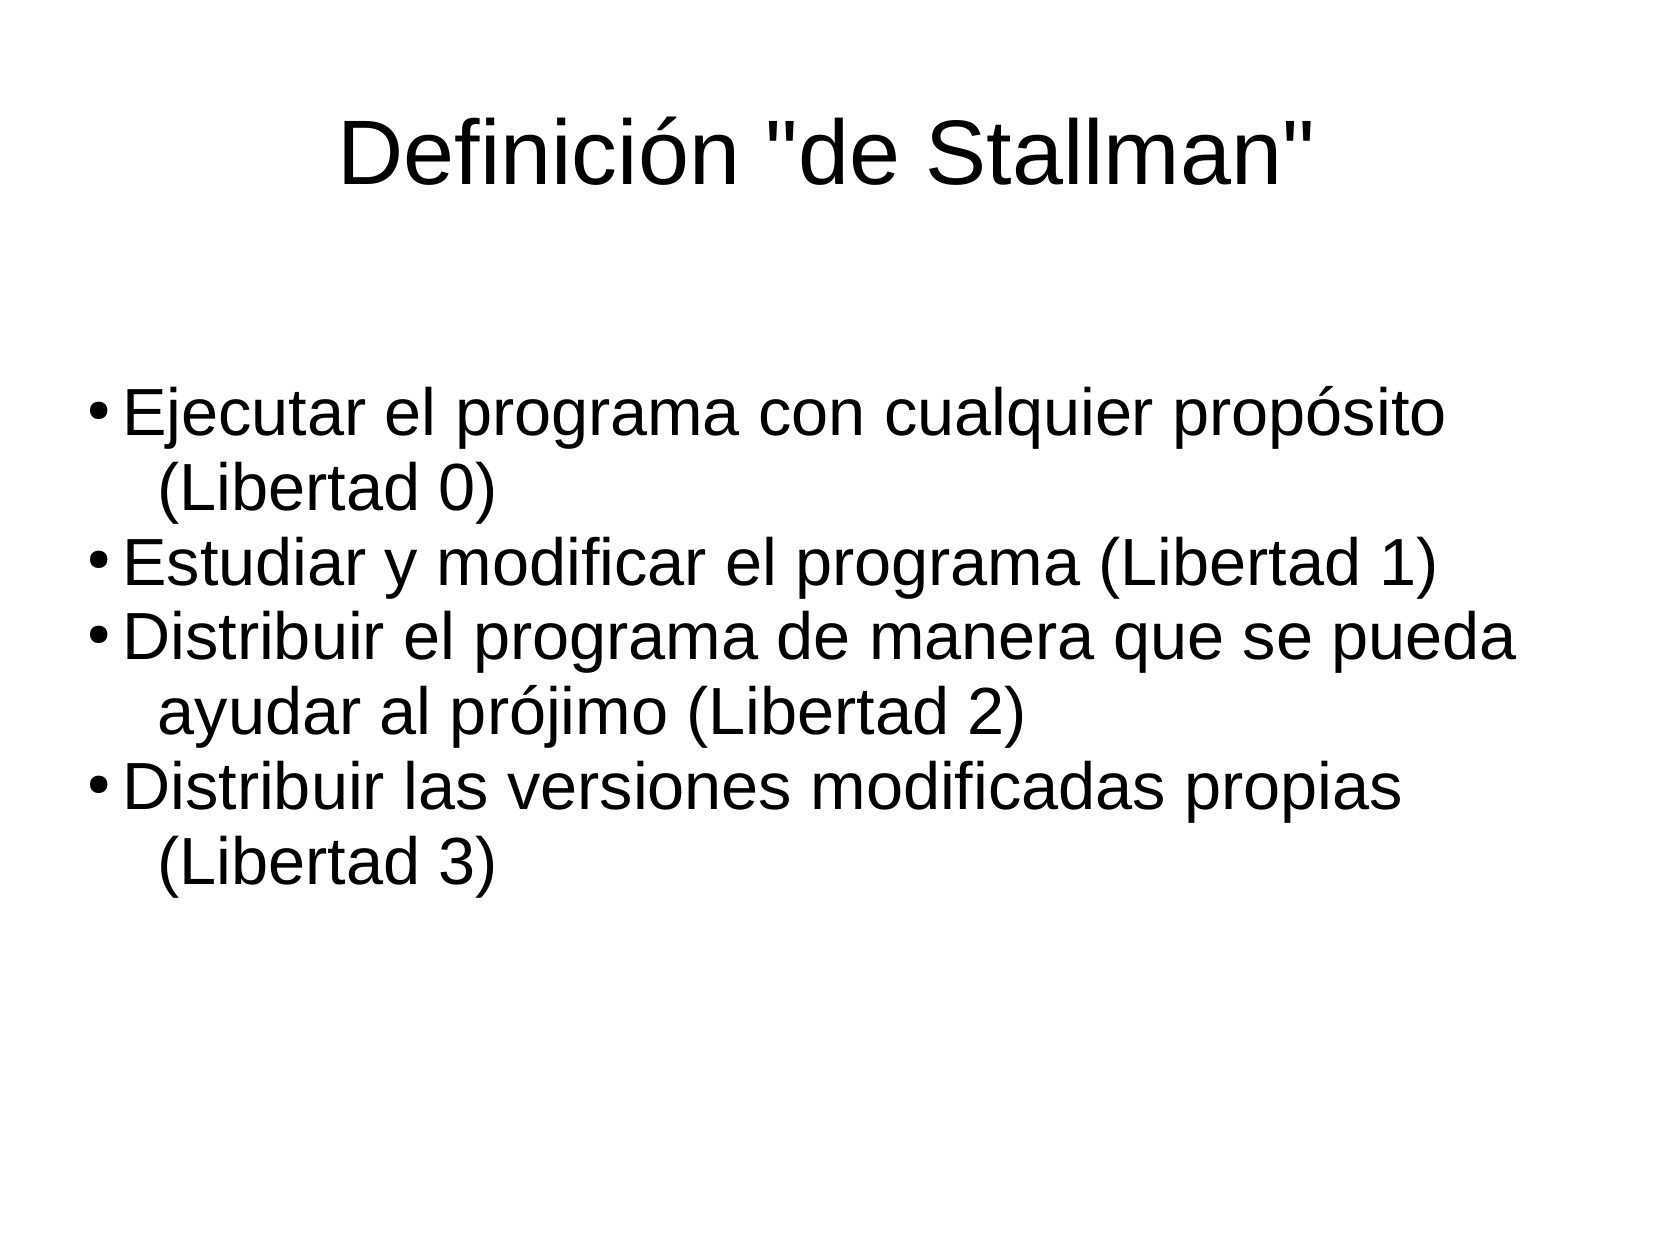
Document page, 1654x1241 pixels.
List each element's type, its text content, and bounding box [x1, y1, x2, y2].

subtitle Ejecutar el programa con cualquier propósito (Libertad 0) Estudiar y modificar el programa (Libertad 1) Distribuir el programa de manera que se pueda ayudar al prójimo (Libertad 2) Distribuir las versiones modificadas propias (Libertad 3) [86, 375, 1576, 899]
title Definición "de Stallman" [82, 101, 1571, 205]
